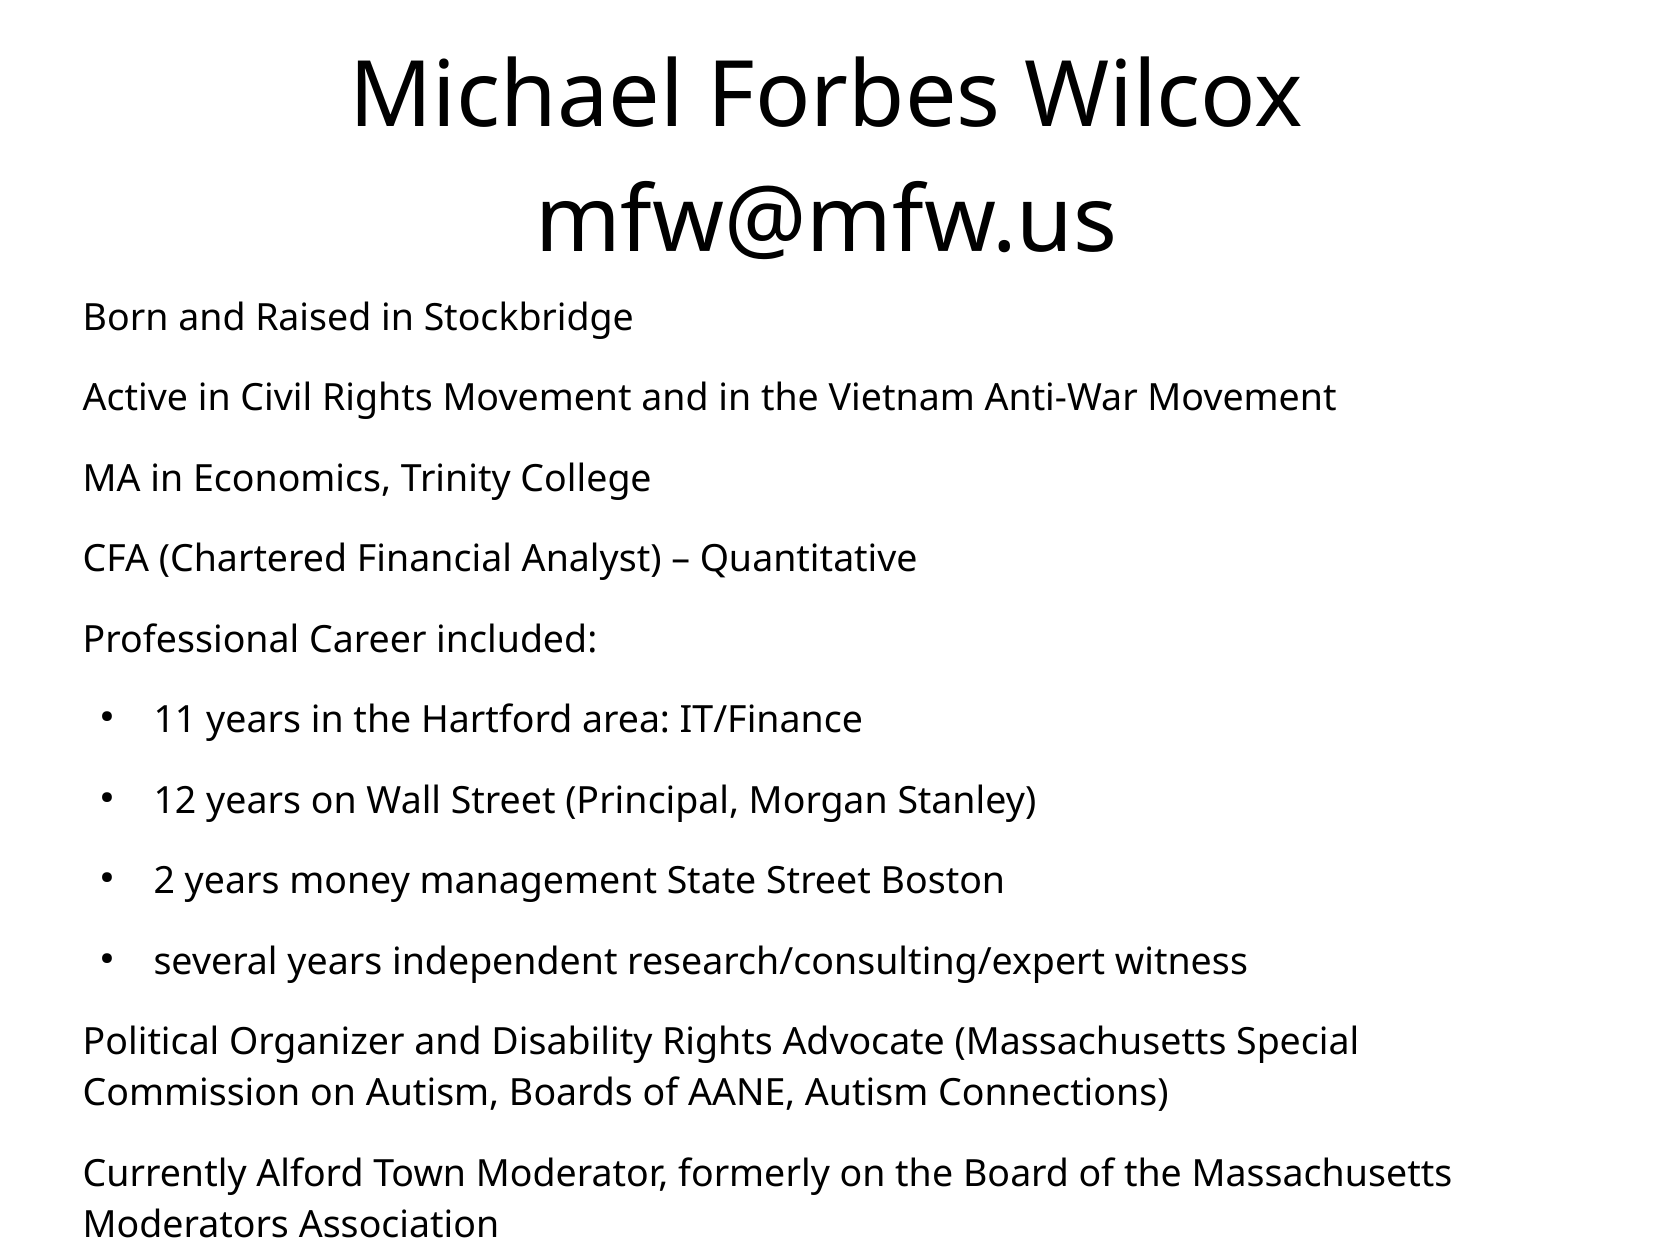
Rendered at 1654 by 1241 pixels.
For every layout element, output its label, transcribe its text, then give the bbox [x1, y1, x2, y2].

list Born and Raised in Stockbridge Active in Civil Rights Movement and in the Vietnam Anti-War Movement MA in Economics, Trinity College CFA (Chartered Financial Analyst) – Quantitative Professional Career included: 11 years in the Hartford area: IT/Finance 12 years on Wall Street (Principal, Morgan Stanley) 2 years money management State Street Boston several years independent research/consulting/expert witness Political Organizer and Disability Rights Advocate (Massachusetts Special Commission on Autism, Boards of AANE, Autism Connections) Currently Alford Town Moderator, formerly on the Board of the Massachusetts Moderators Association [82, 290, 1571, 1174]
title Michael Forbes Wilcox mfw@mfw.us [82, 41, 1571, 265]
